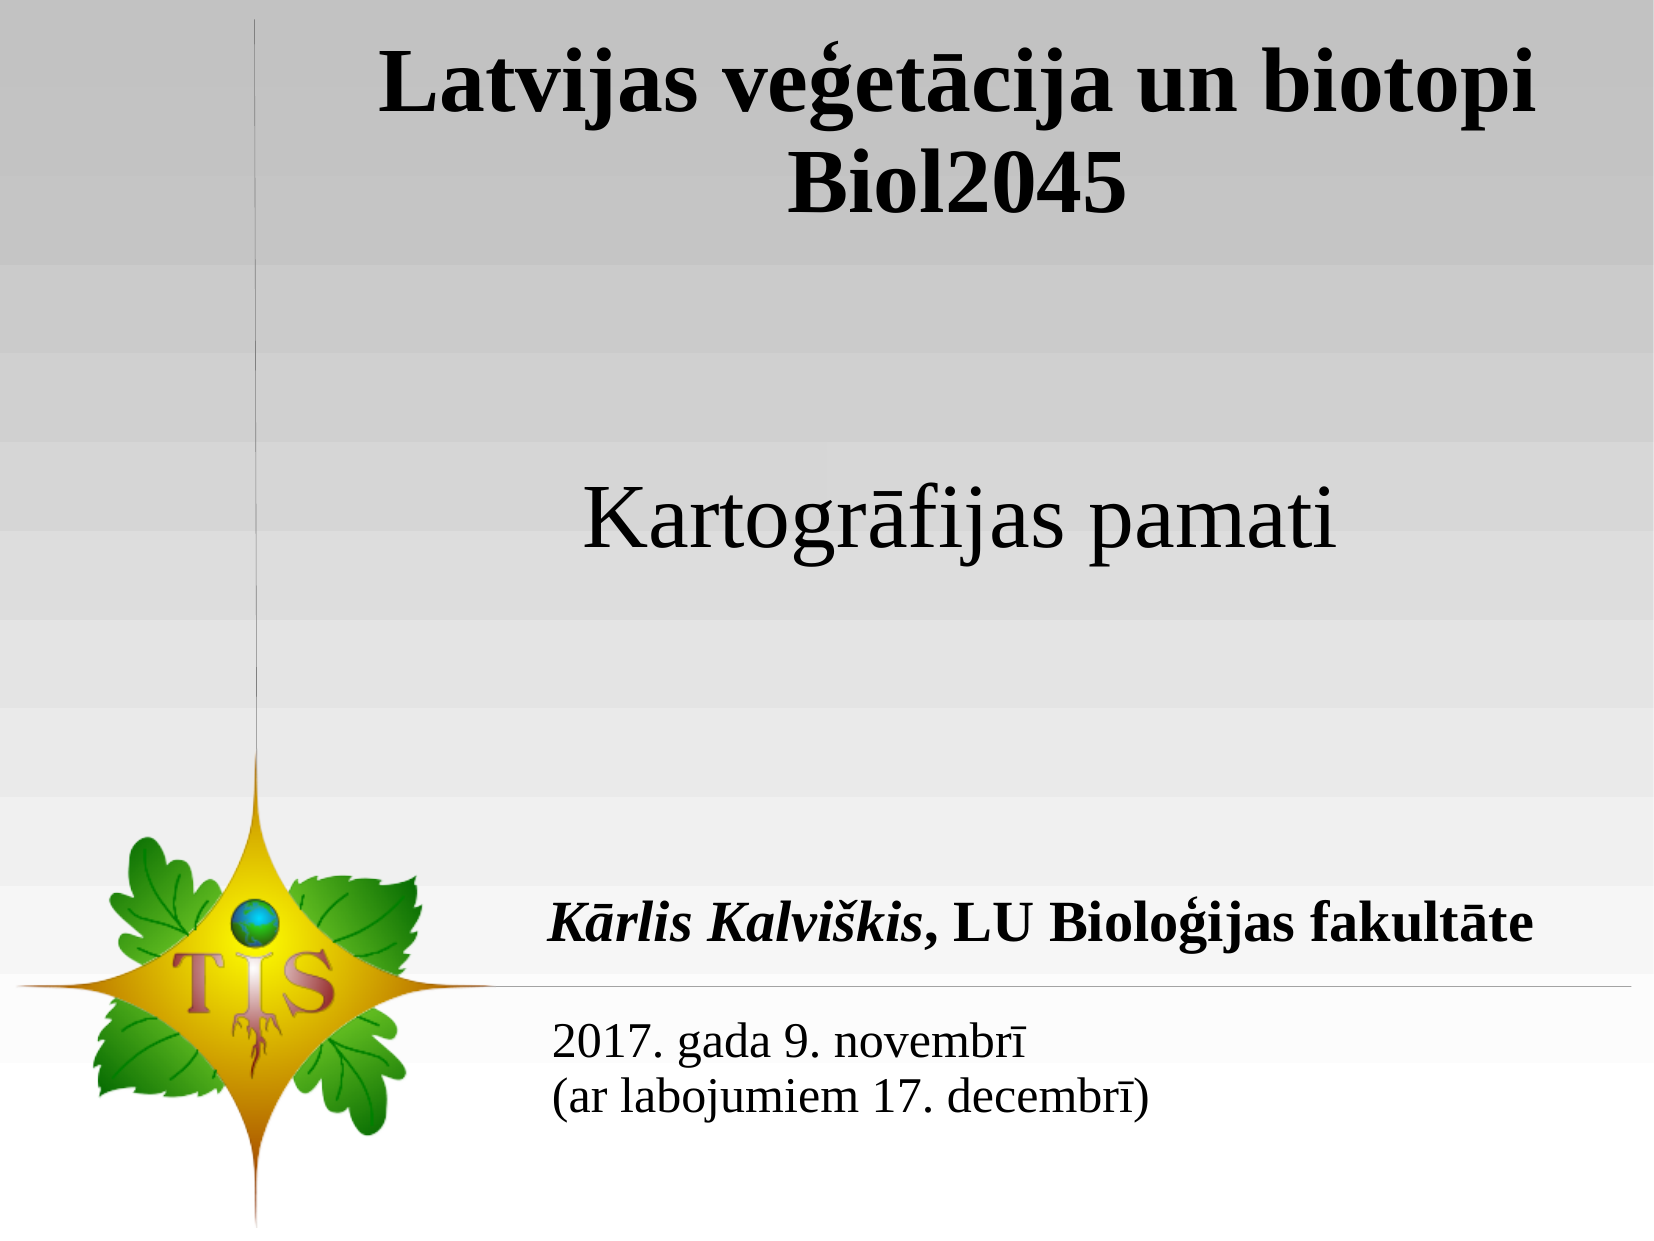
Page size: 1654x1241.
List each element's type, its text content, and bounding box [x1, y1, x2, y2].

title Kartogrāfijas pamati [327, 413, 1595, 621]
picture [0, 0, 1654, 1241]
list 2017. gada 9. novembrī (ar labojumiem 17. decembrī) [480, 1013, 1630, 1241]
